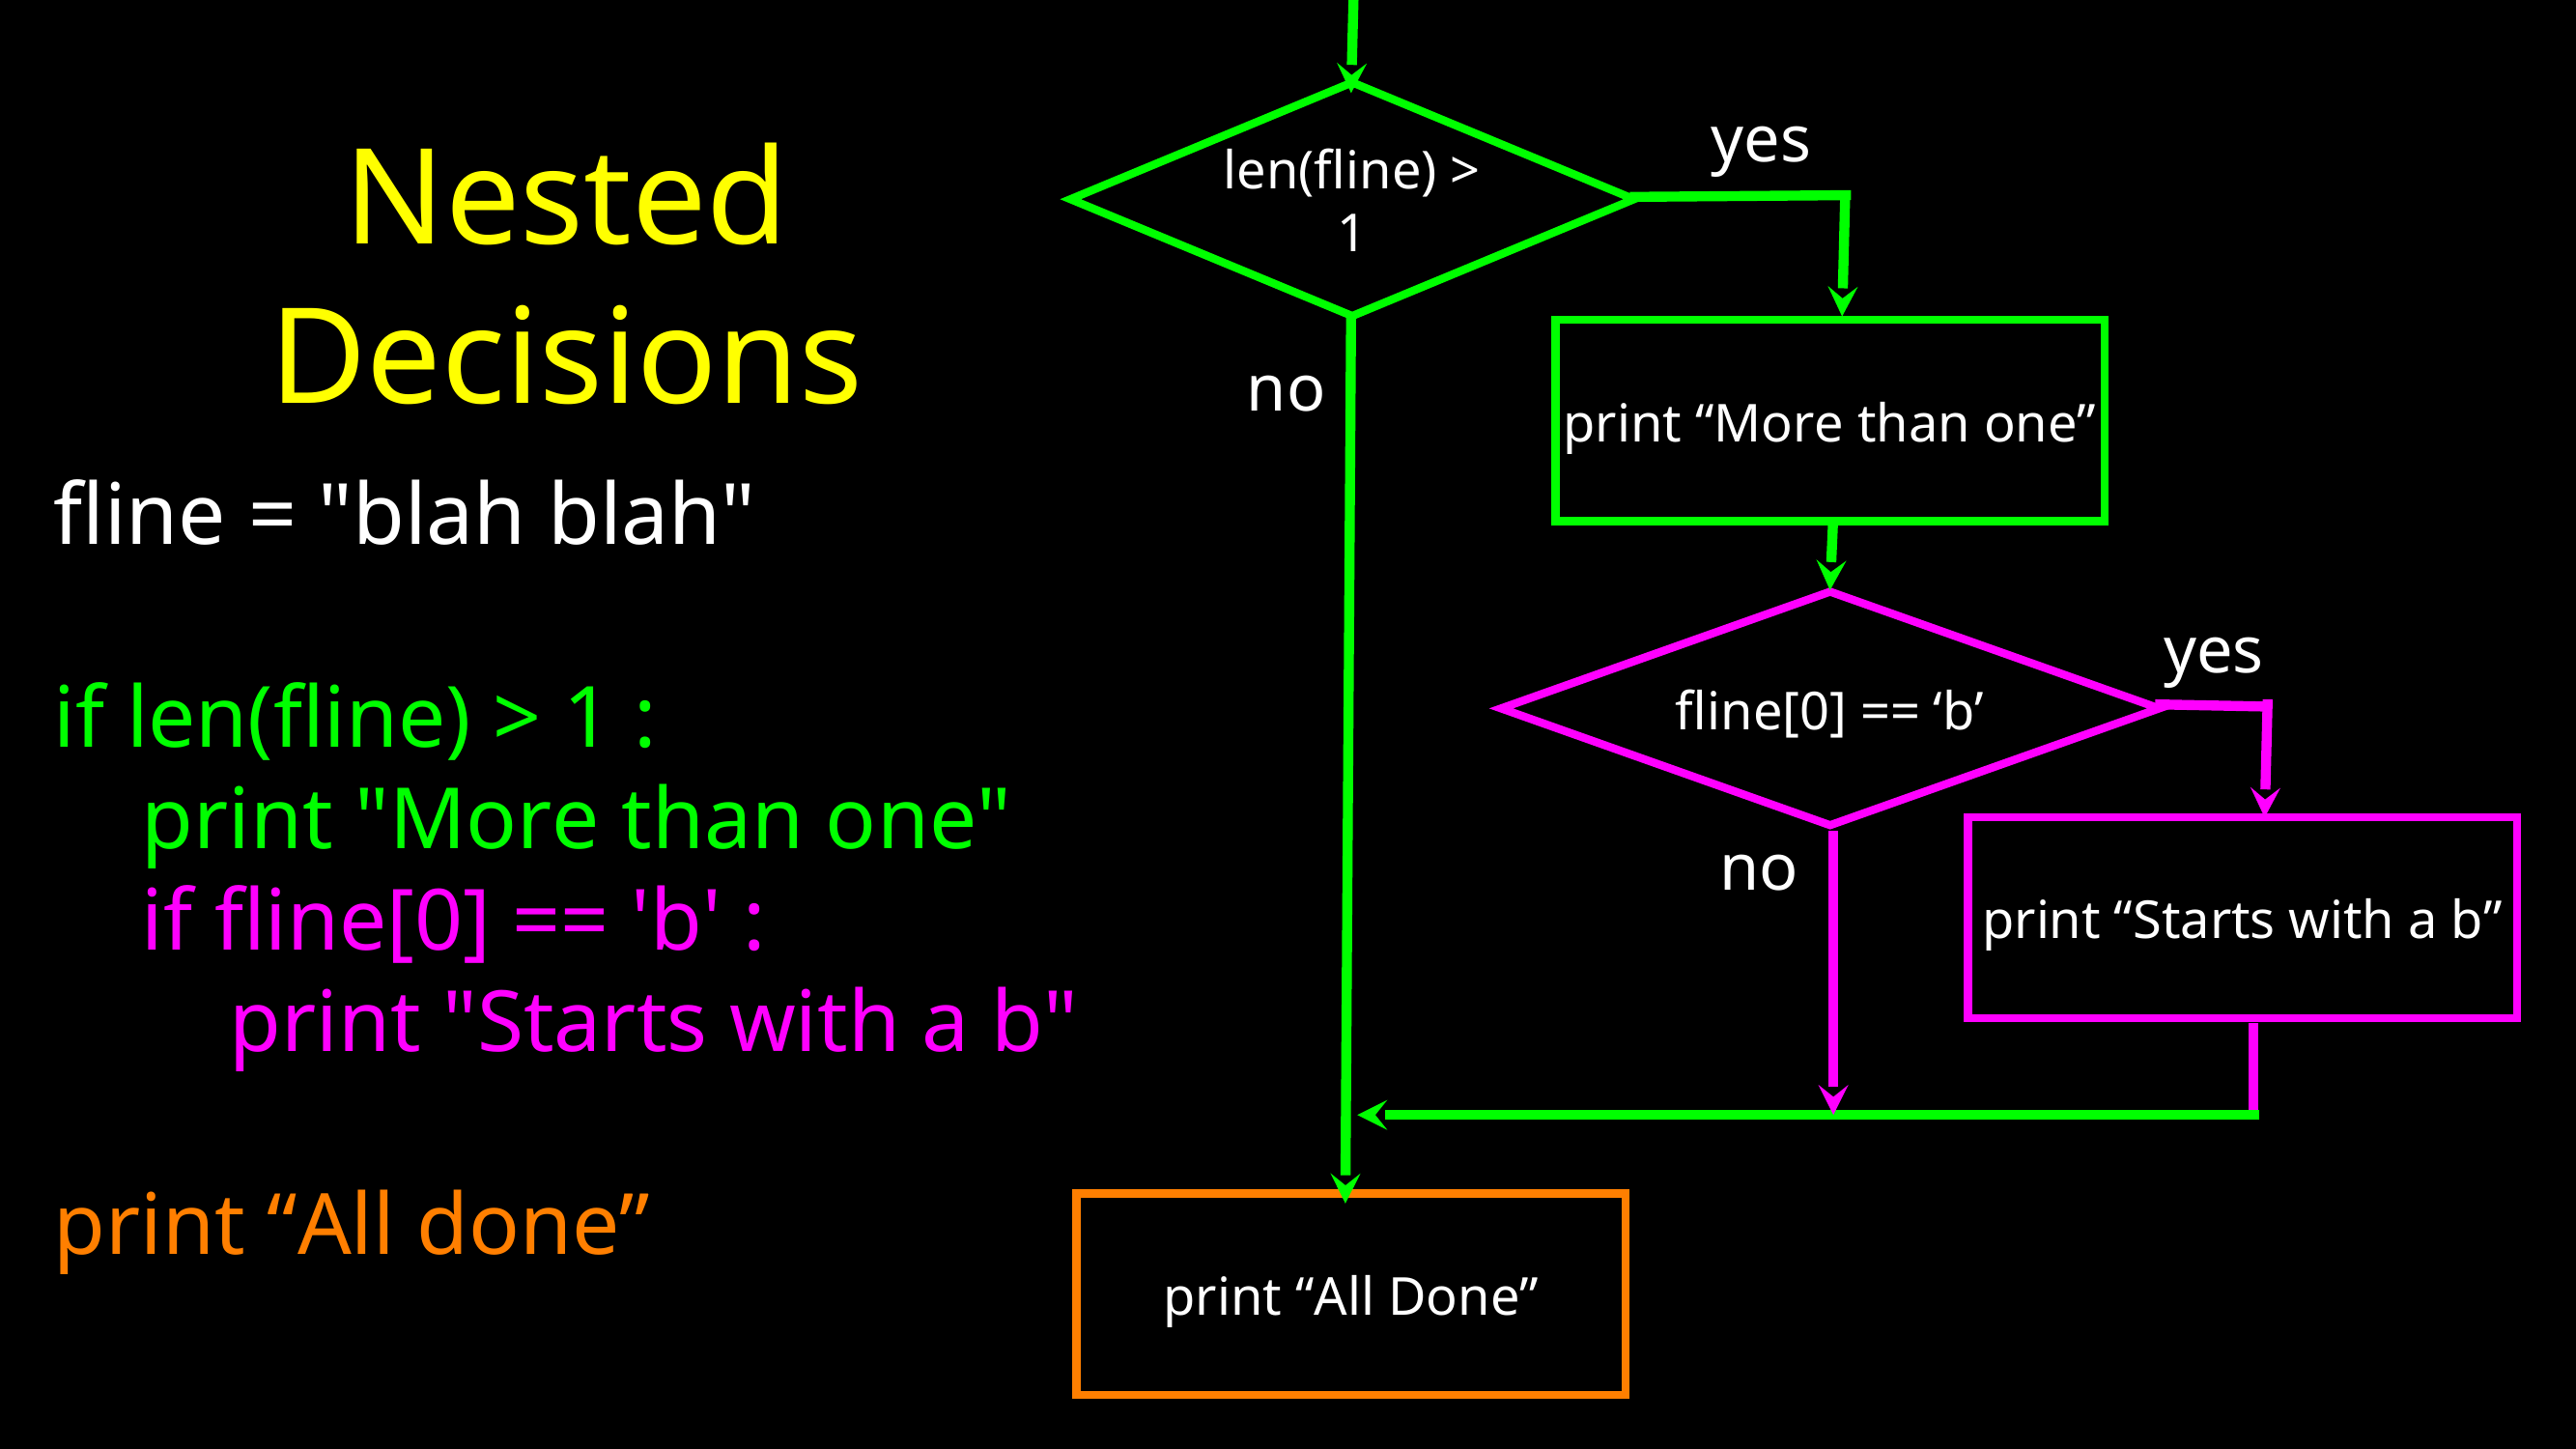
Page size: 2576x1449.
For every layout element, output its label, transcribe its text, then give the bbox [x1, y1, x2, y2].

text_box print “More than one” [1555, 320, 2106, 522]
text_box yes [2164, 608, 2265, 686]
text_box yes [1711, 97, 1812, 175]
text_box fline = "blah blah" if len(fline) > 1 : print "More than one" if fline[0] == 'b' : print "Starts with a b" print “All done” [53, 459, 1079, 1271]
text_box no [1246, 346, 1326, 424]
text_box fline[0] == ‘b’ [1501, 591, 2155, 826]
text_box print “All Done” [1076, 1193, 1627, 1395]
text_box yes [2164, 639, 2177, 686]
text_box no [1719, 825, 1799, 903]
text_box print “Starts with a b” [1967, 816, 2518, 1019]
text_box Nested Decisions [184, 88, 948, 453]
text_box yes [1711, 128, 1724, 175]
text_box len(fline) > 1 [1070, 84, 1629, 315]
